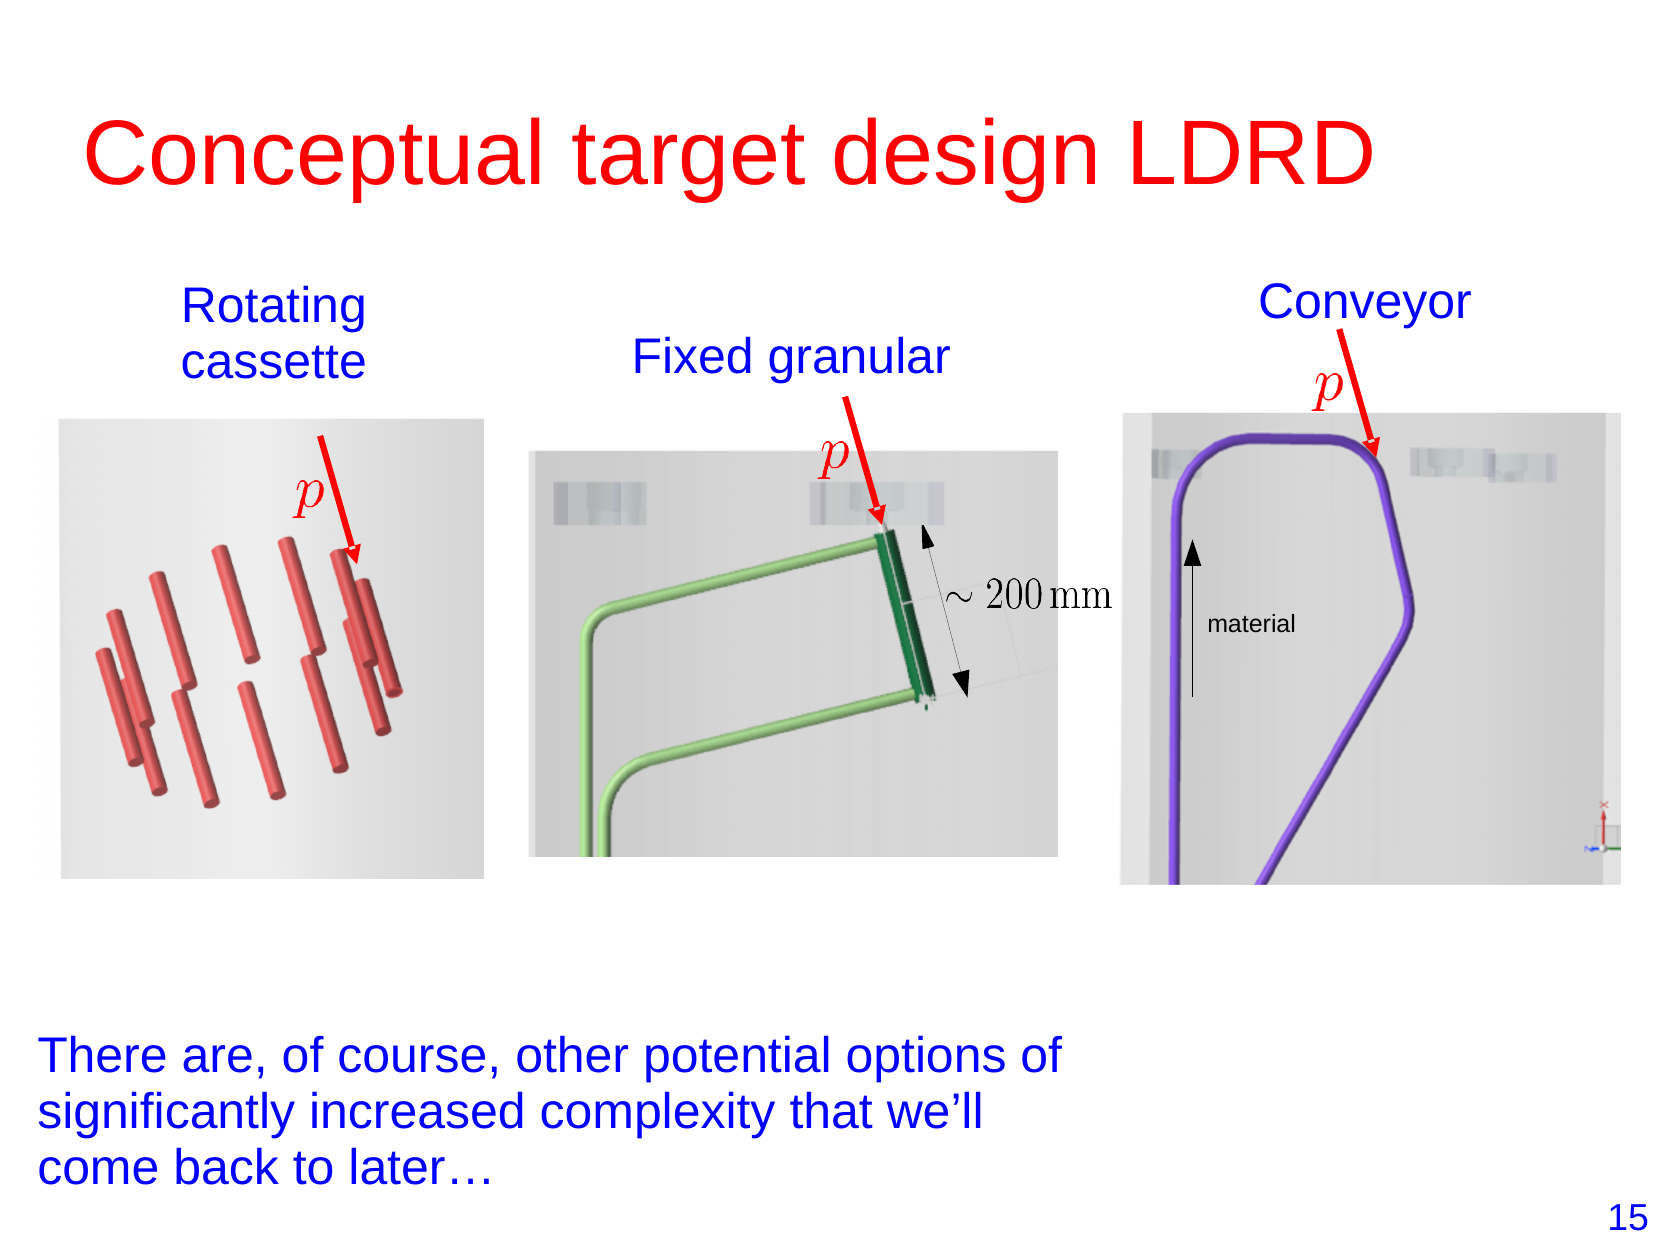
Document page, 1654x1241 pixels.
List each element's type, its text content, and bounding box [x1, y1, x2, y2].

text_box Conveyor [1125, 266, 1606, 337]
picture [35, 418, 484, 879]
picture [528, 412, 1621, 886]
picture [1311, 373, 1343, 411]
text_box Rotating cassette [67, 270, 481, 397]
text_box [842, 395, 886, 526]
text_box There are, of course, other potential options of significantly increased complexity that we’ll come back to later… [22, 1020, 1118, 1203]
text_box [317, 435, 361, 565]
title Conceptual target design LDRD [82, 49, 1571, 257]
text_box material [1193, 602, 1313, 646]
text_box Fixed granular [532, 320, 1051, 392]
text_box [1338, 337, 1381, 458]
